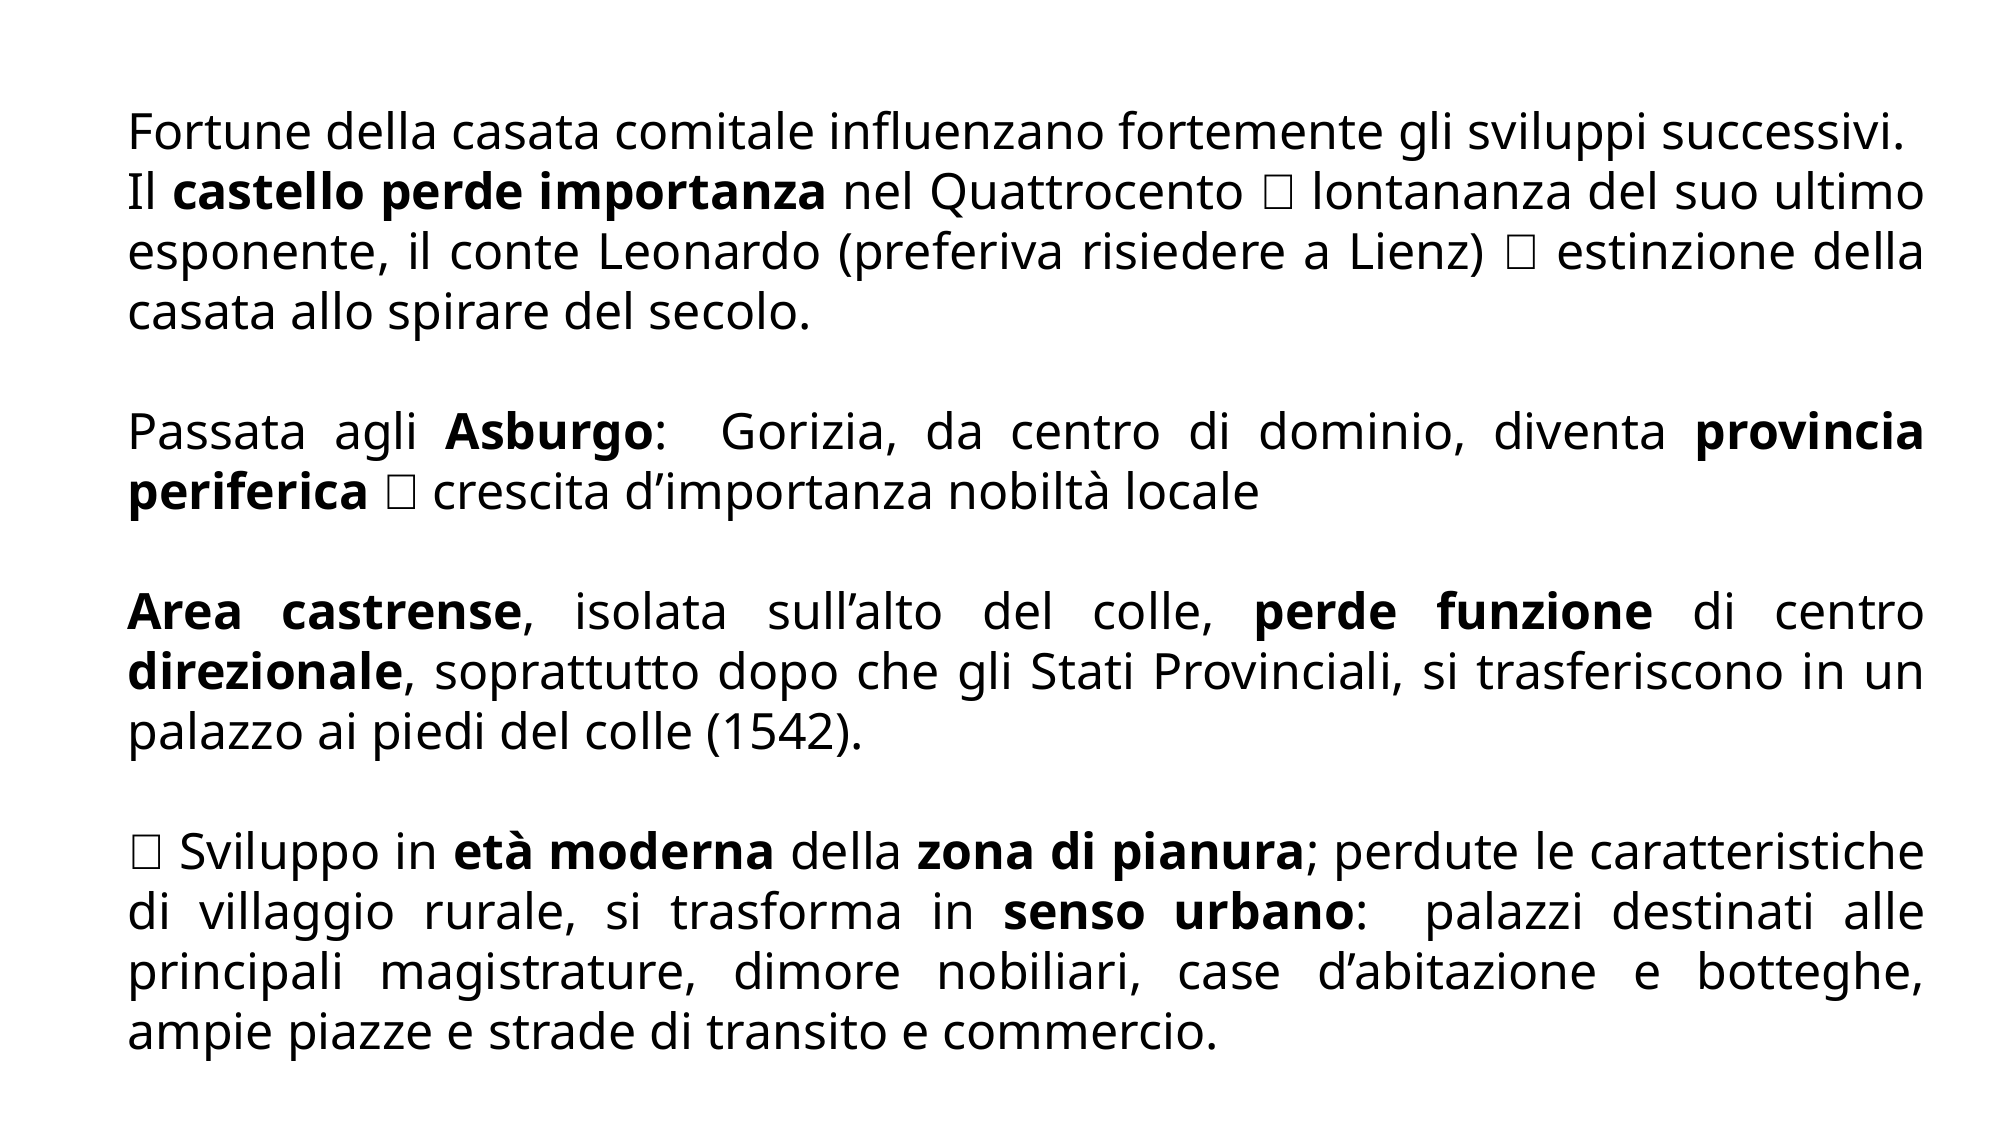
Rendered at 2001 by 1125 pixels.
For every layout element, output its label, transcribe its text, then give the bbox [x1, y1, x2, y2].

text_box Fortune della casata comitale influenzano fortemente gli sviluppi successivi. Il castello perde importanza nel Quattrocento  lontananza del suo ultimo esponente, il conte Leonardo (preferiva risiedere a Lienz)  estinzione della casata allo spirare del secolo. Passata agli Asburgo: Gorizia, da centro di dominio, diventa provincia periferica  crescita d’importanza nobiltà locale Area castrense, isolata sull’alto del colle, perde funzione di centro direzionale, soprattutto dopo che gli Stati Provinciali, si trasferiscono in un palazzo ai piedi del colle (1542).  Sviluppo in età moderna della zona di pianura; perdute le caratteristiche di villaggio rurale, si trasforma in senso urbano: palazzi destinati alle principali magistrature, dimore nobiliari, case d’abitazione e botteghe, ampie piazze e strade di transito e commercio. [112, 92, 1943, 1077]
